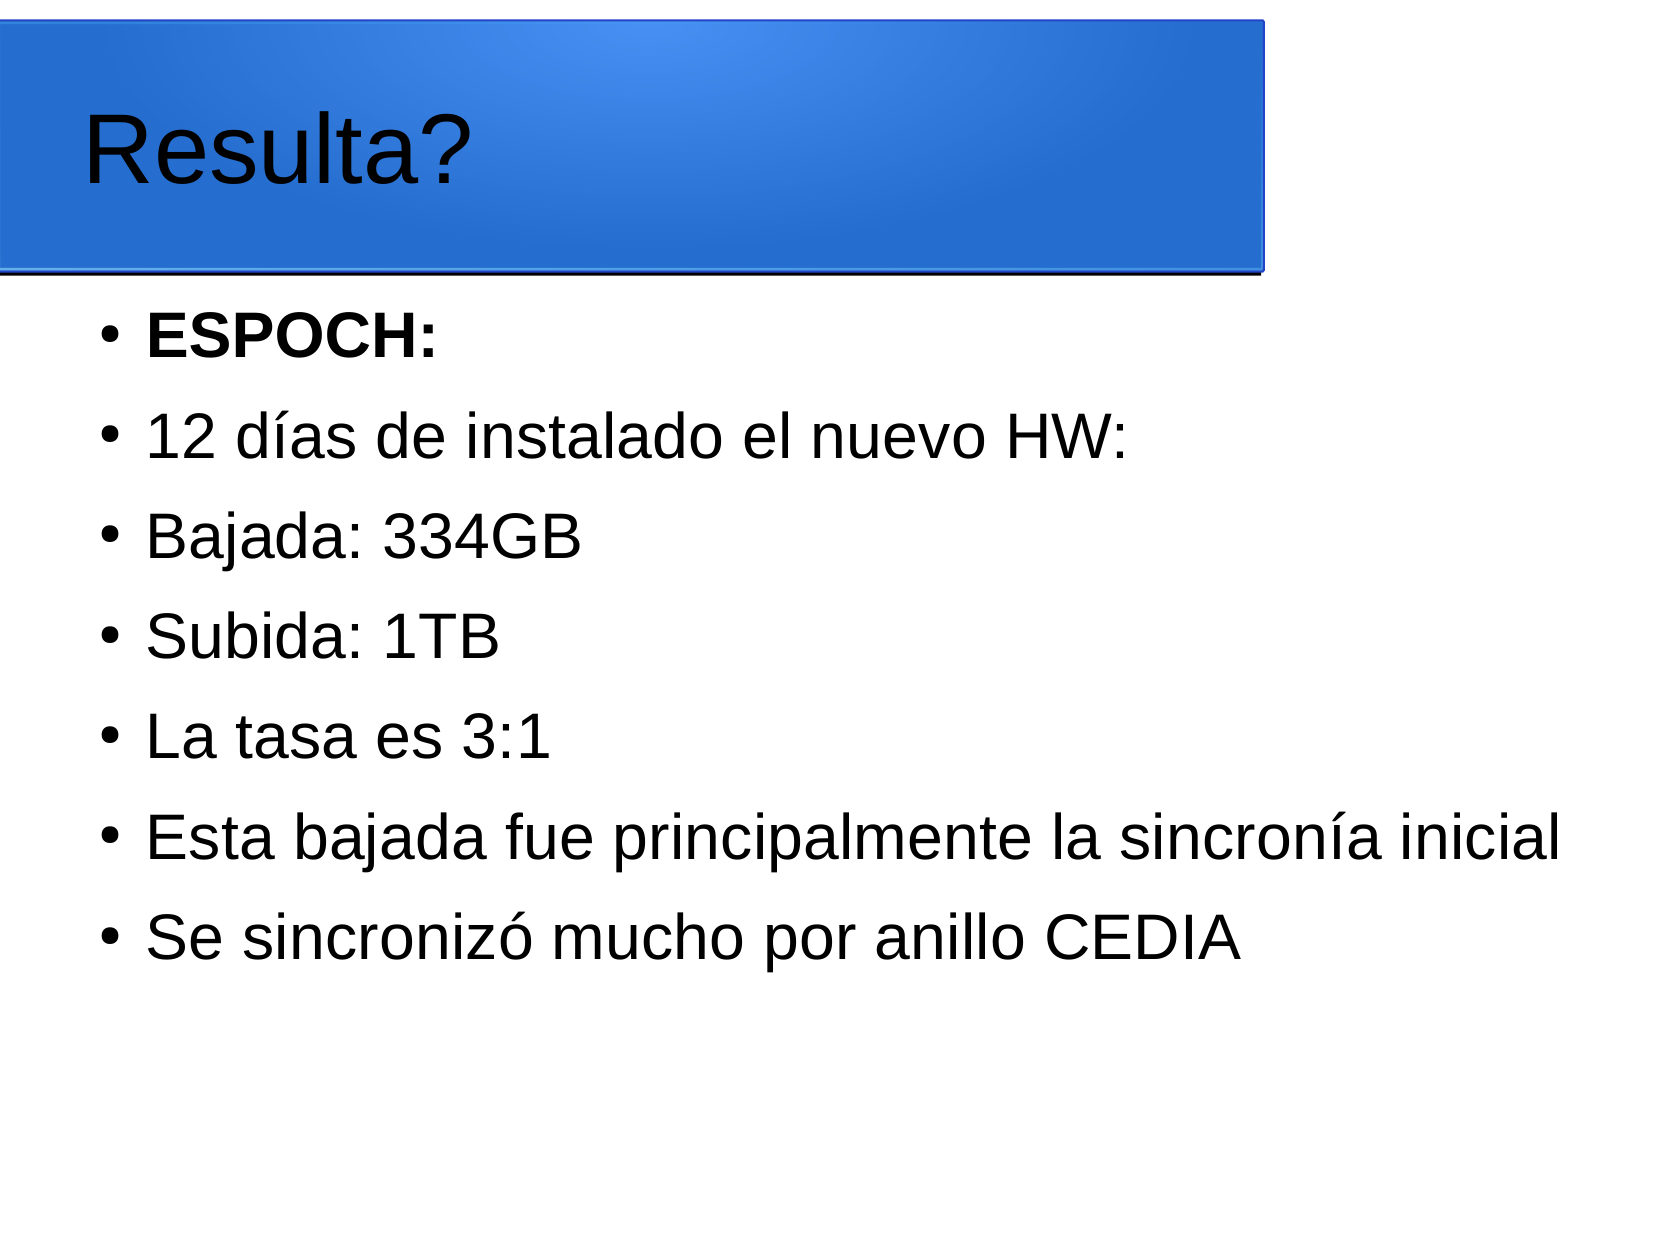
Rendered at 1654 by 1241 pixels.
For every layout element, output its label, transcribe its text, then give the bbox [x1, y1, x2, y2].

title Resulta? [82, 47, 1235, 252]
list ESPOCH: 12 días de instalado el nuevo HW: Bajada: 334GB Subida: 1TB La tasa es 3:1 Esta bajada fue principalmente la sincronía inicial Se sincronizó mucho por anillo CEDIA [82, 299, 1571, 1019]
